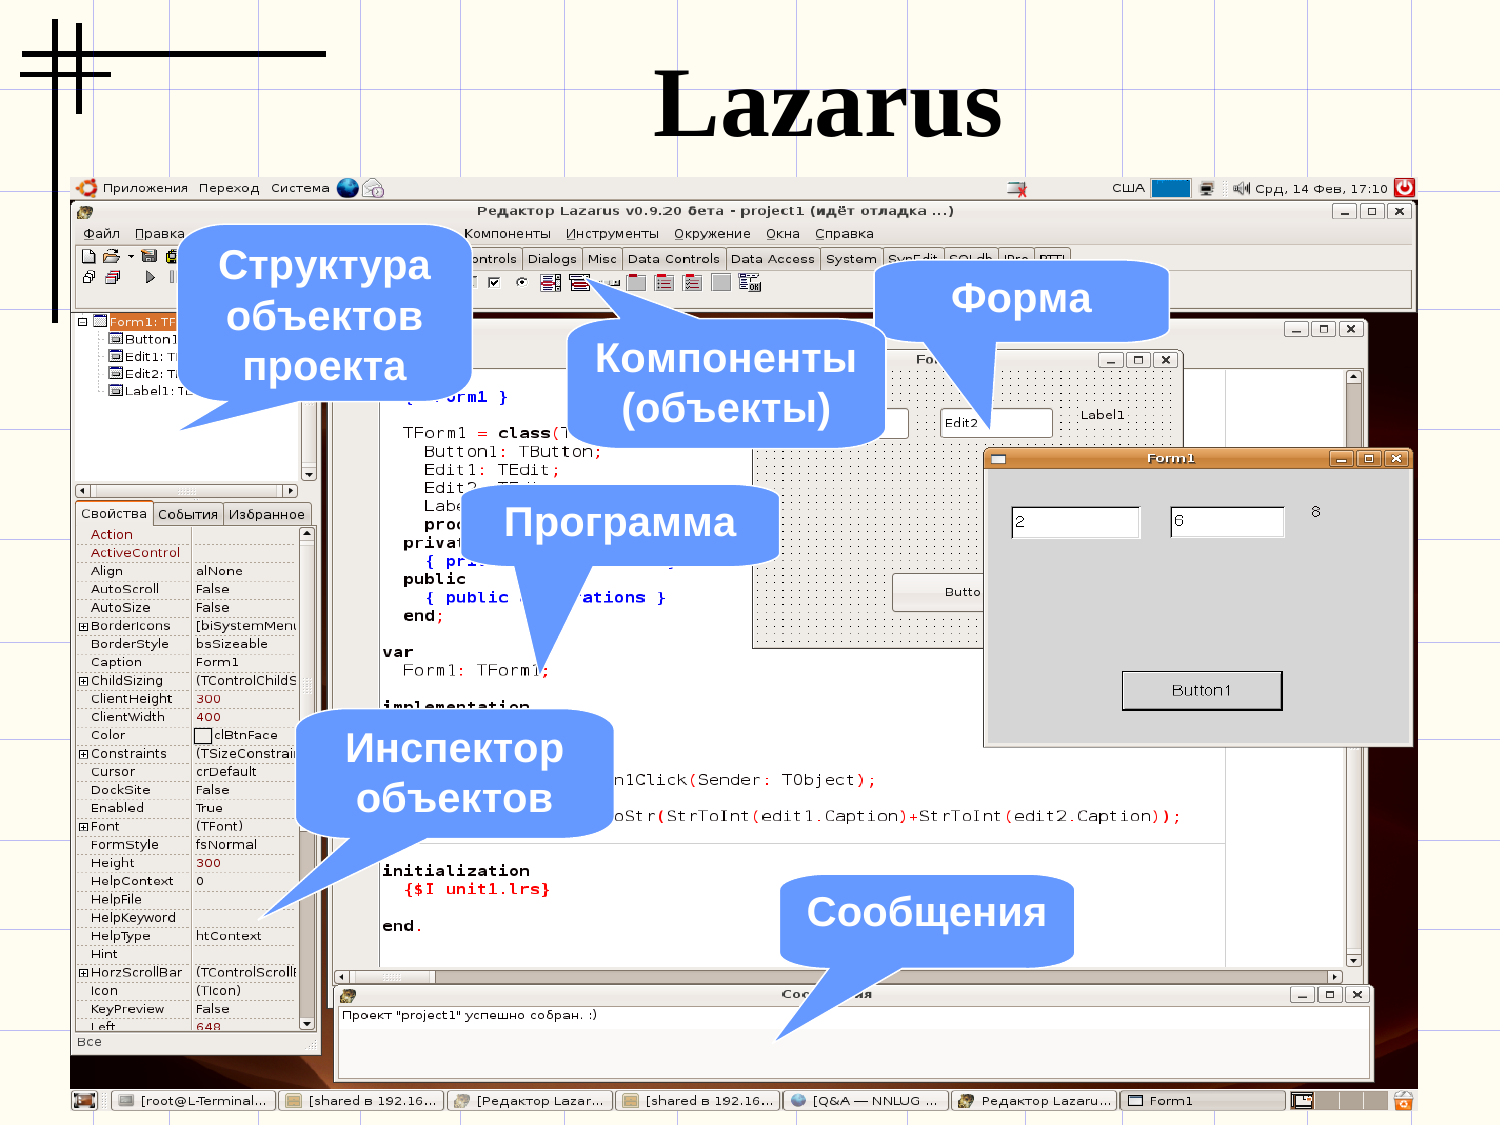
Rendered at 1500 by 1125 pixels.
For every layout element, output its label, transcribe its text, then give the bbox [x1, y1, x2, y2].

text_box Инспектор объектов [257, 708, 615, 921]
picture [70, 177, 1418, 1111]
text_box Программа [460, 484, 780, 677]
text_box Сообщения [771, 874, 1075, 1044]
text_box Компоненты (объекты) [566, 276, 887, 449]
text_box Структура объектов проекта [173, 224, 473, 433]
text_box Форма [874, 259, 1170, 433]
title Lazarus [129, 23, 1480, 169]
